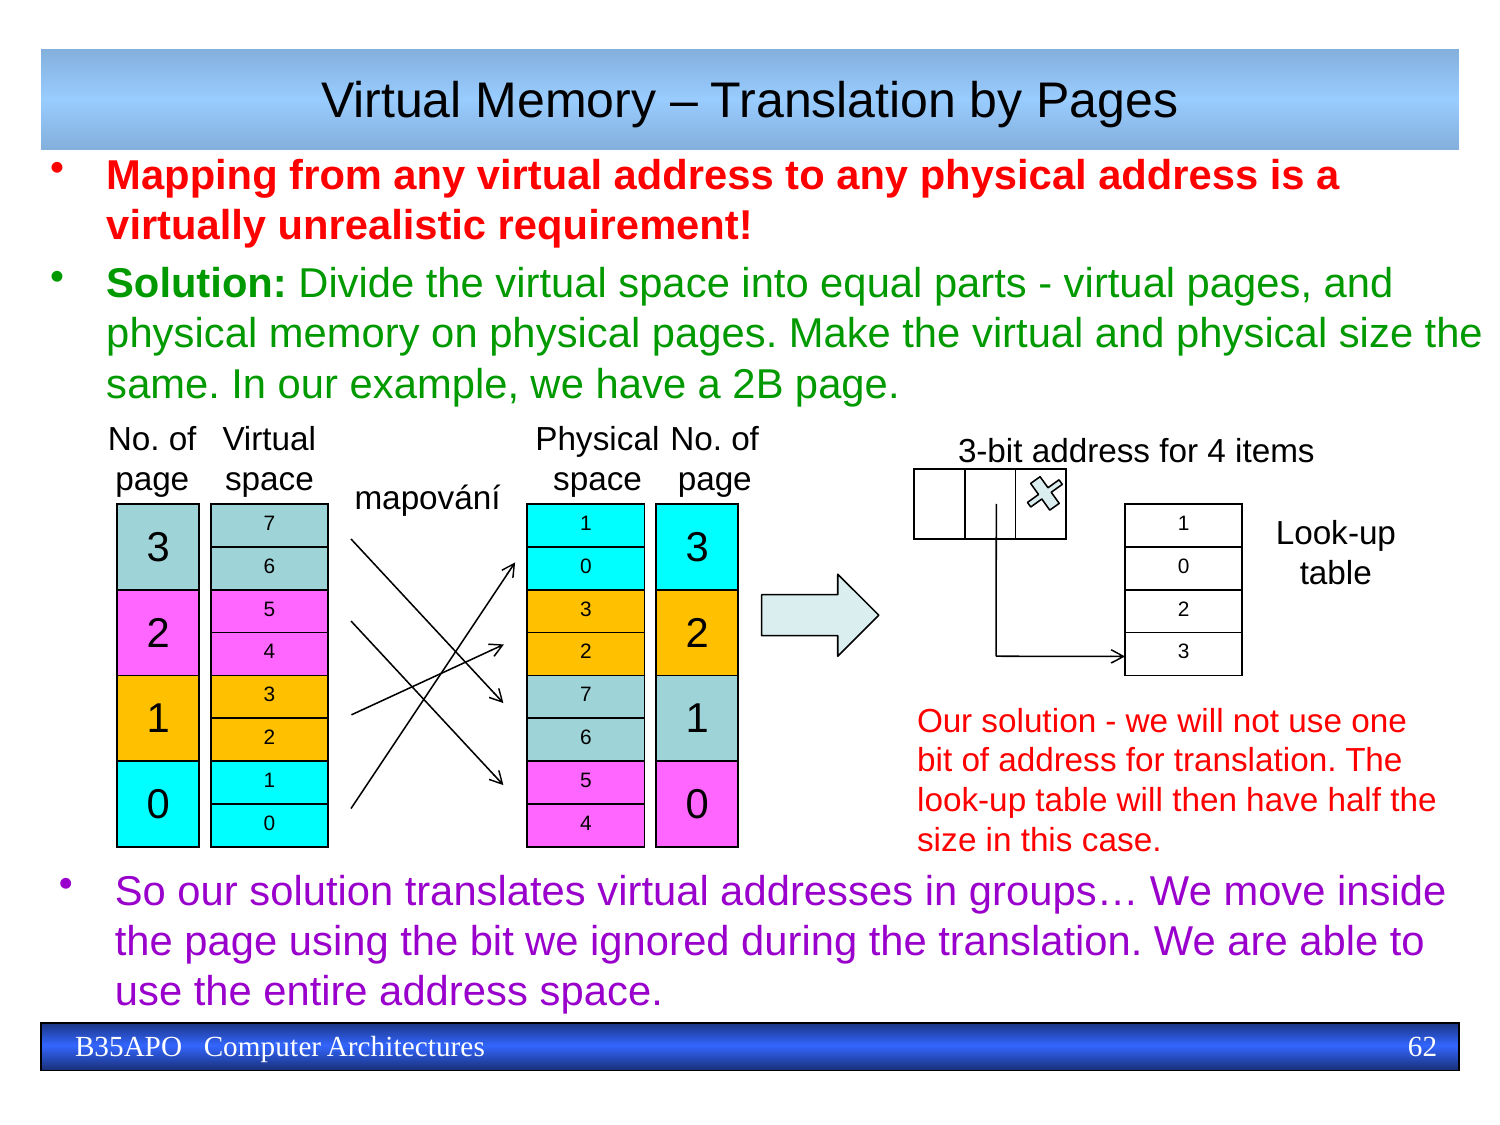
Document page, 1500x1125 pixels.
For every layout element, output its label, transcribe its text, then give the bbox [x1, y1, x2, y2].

table_cell 1 [657, 676, 737, 760]
table_cell 1 [118, 676, 198, 760]
table_cell 2 [657, 591, 737, 675]
text_box [761, 574, 879, 657]
table_header [915, 477, 964, 538]
table_cell 4 [212, 633, 327, 675]
text_box [1027, 476, 1063, 511]
table_header 3 [118, 505, 198, 589]
table_cell 6 [528, 719, 644, 760]
text_box 3-bit address for 4 items [820, 421, 1454, 477]
text_box No. of page [632, 410, 797, 505]
text_box So our solution translates virtual addresses in groups… We move inside the page using the bit we ignored during the translation. We are able to use the entire address space. [43, 856, 1480, 1022]
table_cell 2 [1126, 591, 1241, 632]
table_cell 0 [212, 805, 327, 846]
table_cell 3 [1126, 633, 1241, 675]
table_header [1016, 477, 1065, 538]
table_cell 1 [212, 762, 327, 803]
text_box Our solution - we will not use one bit of address for translation. The look-up table will then have half the size in this case. [902, 691, 1465, 856]
text_box Mapping from any virtual address to any physical address is a virtually unrealistic requirement! Solution: Divide the virtual space into equal parts - virtual pages, and physical memory on physical pages. Make the virtual and physical size the same. In our example, we have a 2B page. [35, 140, 1500, 469]
table_header 7 [212, 505, 327, 546]
table_header 3 [657, 505, 737, 589]
table_cell 2 [212, 719, 327, 760]
text_box mapování [316, 468, 539, 524]
table_cell 0 [528, 548, 644, 589]
table_header 1 [528, 505, 644, 546]
table_cell 6 [212, 548, 327, 589]
table_cell 7 [528, 676, 644, 717]
text_box Look-up table [1253, 503, 1418, 599]
table_cell 0 [657, 762, 737, 846]
text_box No. of page [70, 410, 235, 505]
table_cell 0 [118, 762, 198, 846]
table_cell 2 [118, 591, 198, 675]
table_cell 3 [528, 591, 644, 632]
table_cell 5 [212, 591, 327, 632]
table_cell 4 [528, 805, 644, 846]
title Virtual Memory – Translation by Pages [41, 49, 1459, 140]
table_header [966, 477, 1015, 538]
table_cell 0 [1126, 548, 1241, 589]
table_cell 2 [528, 633, 644, 675]
table_cell 3 [212, 676, 327, 717]
text_box Virtual space [235, 410, 352, 505]
text_box Physical space [515, 410, 632, 505]
table_cell 5 [528, 762, 644, 803]
table_header 1 [1126, 505, 1241, 546]
